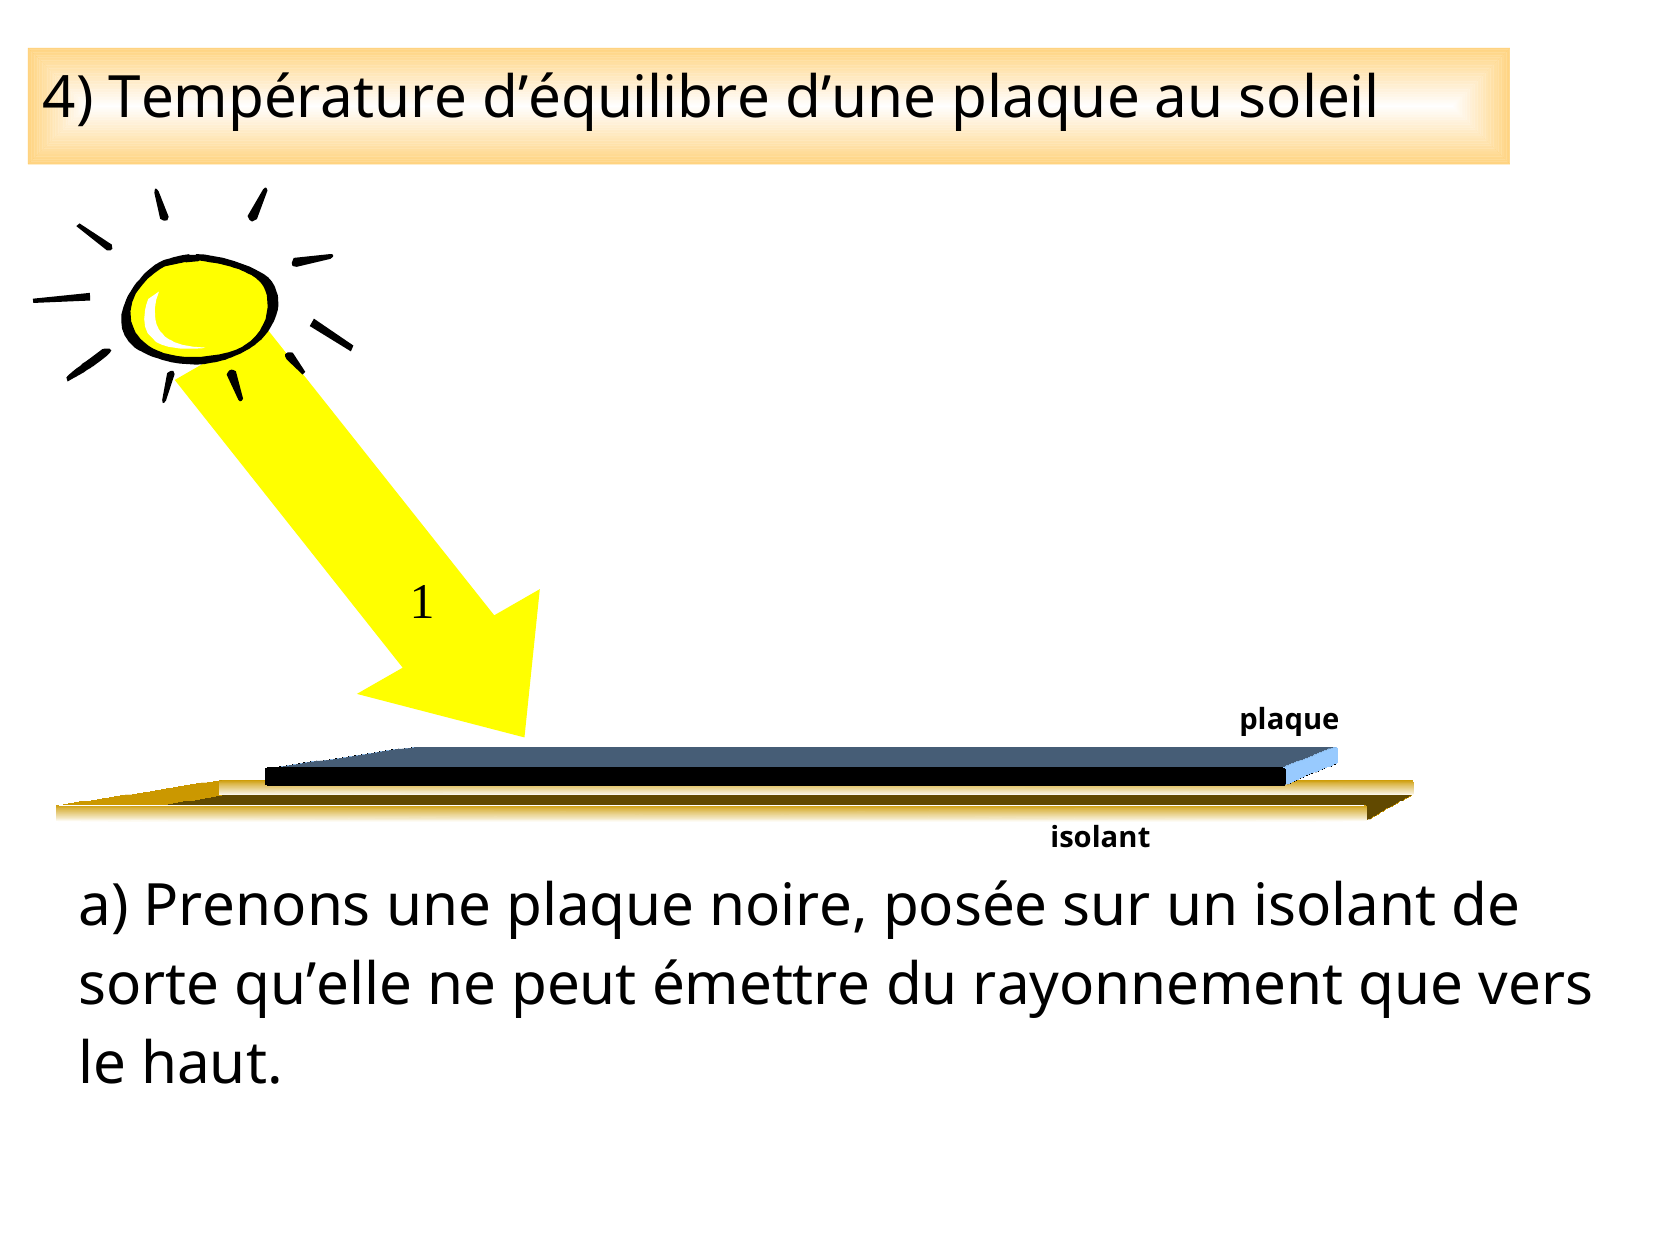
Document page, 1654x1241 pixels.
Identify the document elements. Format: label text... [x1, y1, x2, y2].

text_box [309, 318, 354, 352]
text_box isolant [1035, 808, 1288, 884]
text_box 1 [409, 575, 445, 645]
text_box [66, 348, 112, 382]
text_box [121, 254, 540, 738]
text_box [154, 188, 169, 221]
picture [44, 737, 1429, 832]
text_box [247, 187, 268, 222]
text_box 4) Température d’équilibre d’une plaque au soleil [27, 47, 1510, 164]
text_box [32, 292, 91, 303]
text_box [27, 47, 1511, 165]
text_box [291, 254, 334, 267]
text_box [76, 223, 113, 251]
text_box a) Prenons une plaque noire, posée sur un isolant de sorte qu’elle ne peut émettre du rayonnement que vers le haut. [63, 855, 1615, 1144]
text_box plaque [1224, 690, 1477, 766]
